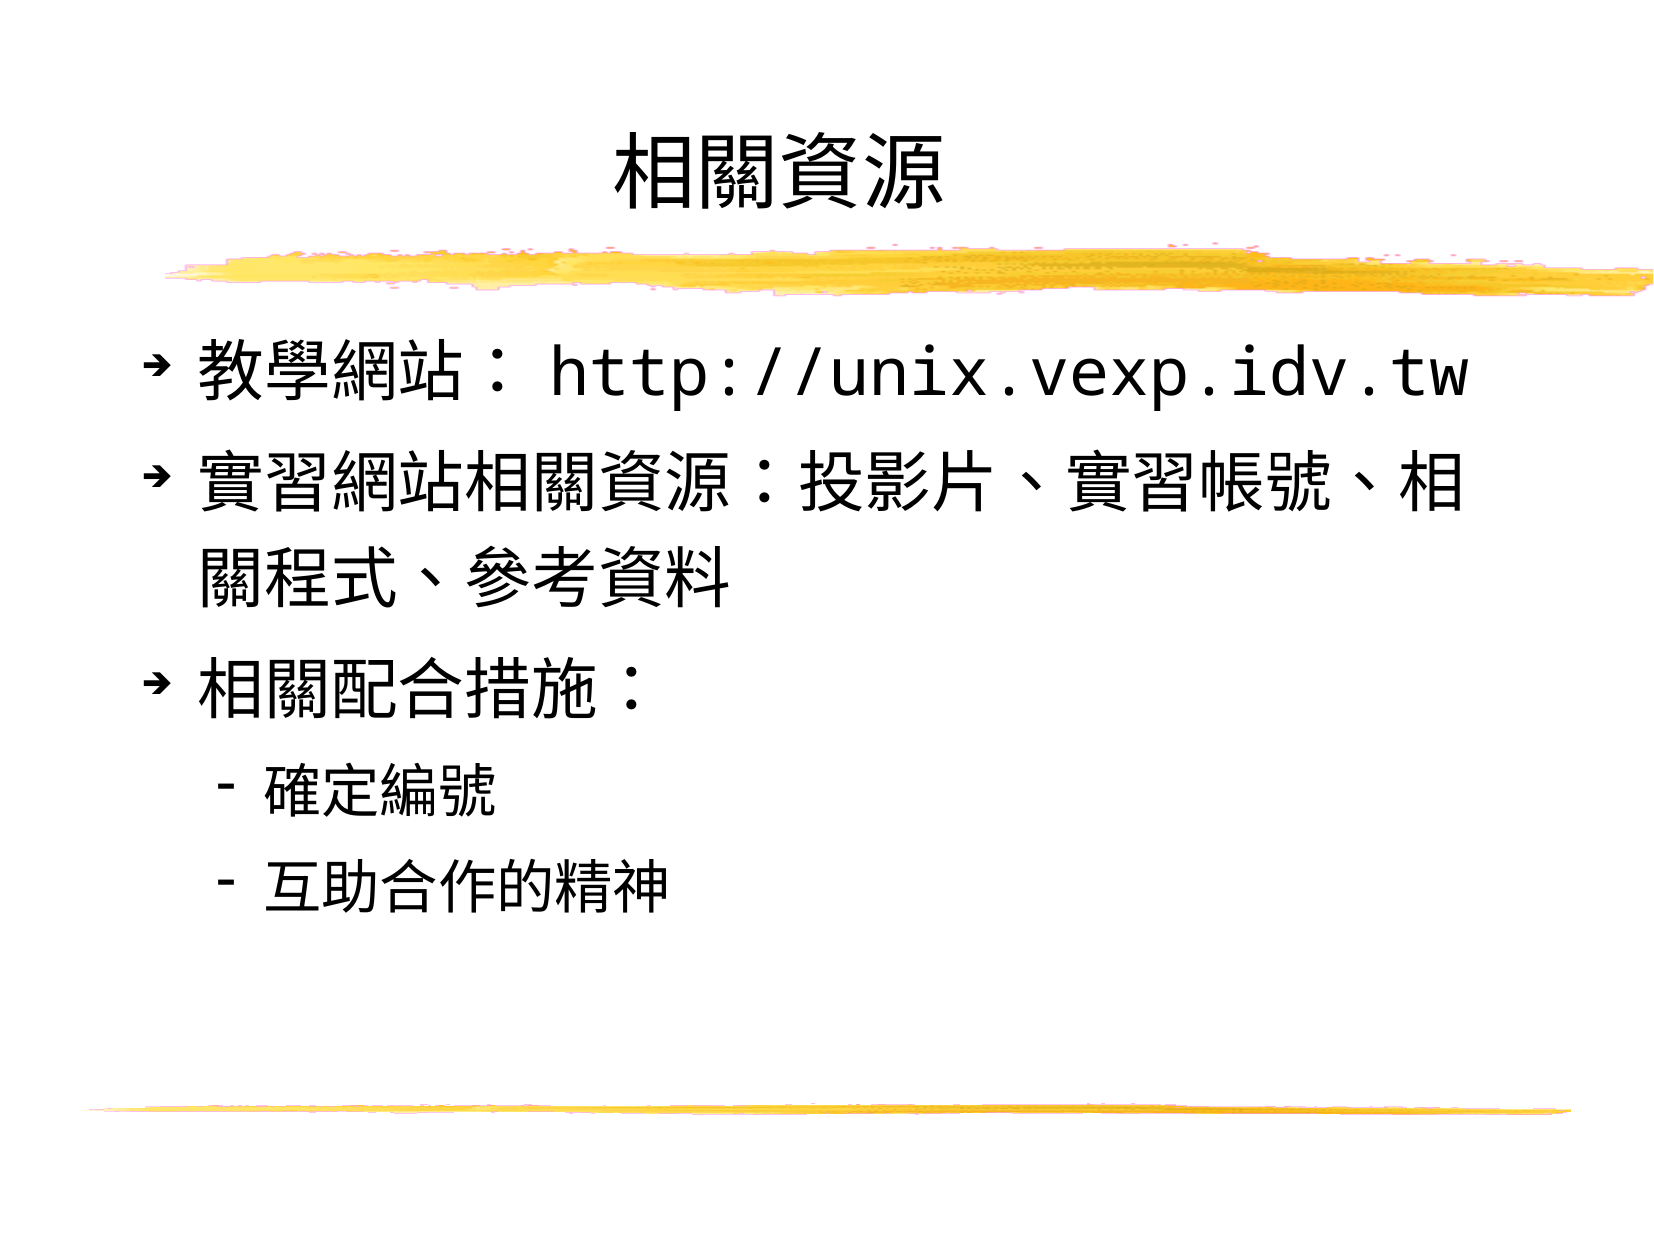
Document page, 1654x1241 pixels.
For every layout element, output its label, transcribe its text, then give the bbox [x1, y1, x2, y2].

list 教學網站：http://unix.vexp.idv.tw 實習網站相關資源：投影片、實習帳號、相關程式、參考資料 相關配合措施： 確定編號 互助合作的精神 [126, 311, 1533, 1118]
picture [82, 1102, 126, 1117]
picture [165, 237, 1654, 308]
title 相關資源 [76, 12, 1482, 235]
picture [1533, 1102, 1571, 1117]
